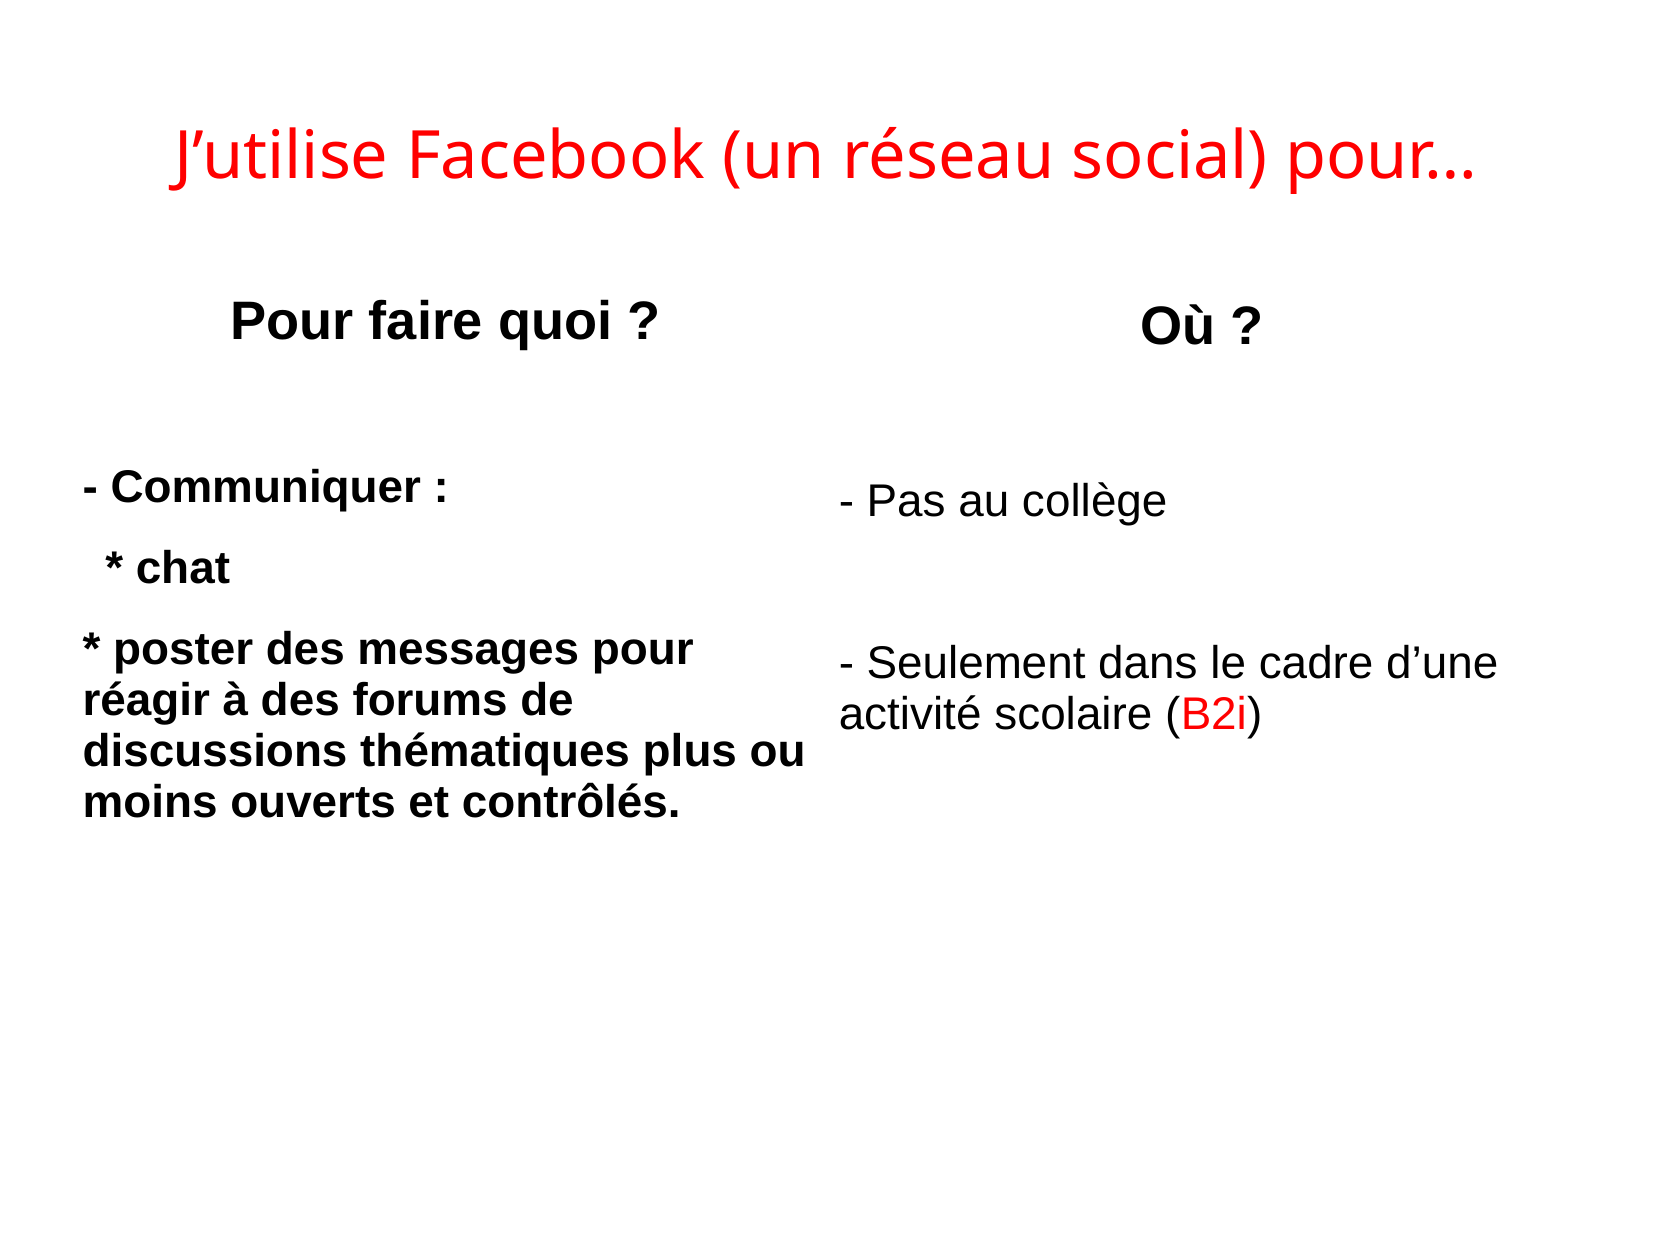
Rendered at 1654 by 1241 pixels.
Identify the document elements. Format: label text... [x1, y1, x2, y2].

title J’utilise Facebook (un réseau social) pour… [82, 49, 1571, 257]
list Pour faire quoi ? - Communiquer : * chat * poster des messages pour réagir à des forums de discussions thématiques plus ou moins ouverts et contrôlés. [82, 290, 809, 1109]
list Où ? - Pas au collège - Seulement dans le cadre d’une activité scolaire (B2i) [838, 295, 1565, 1099]
